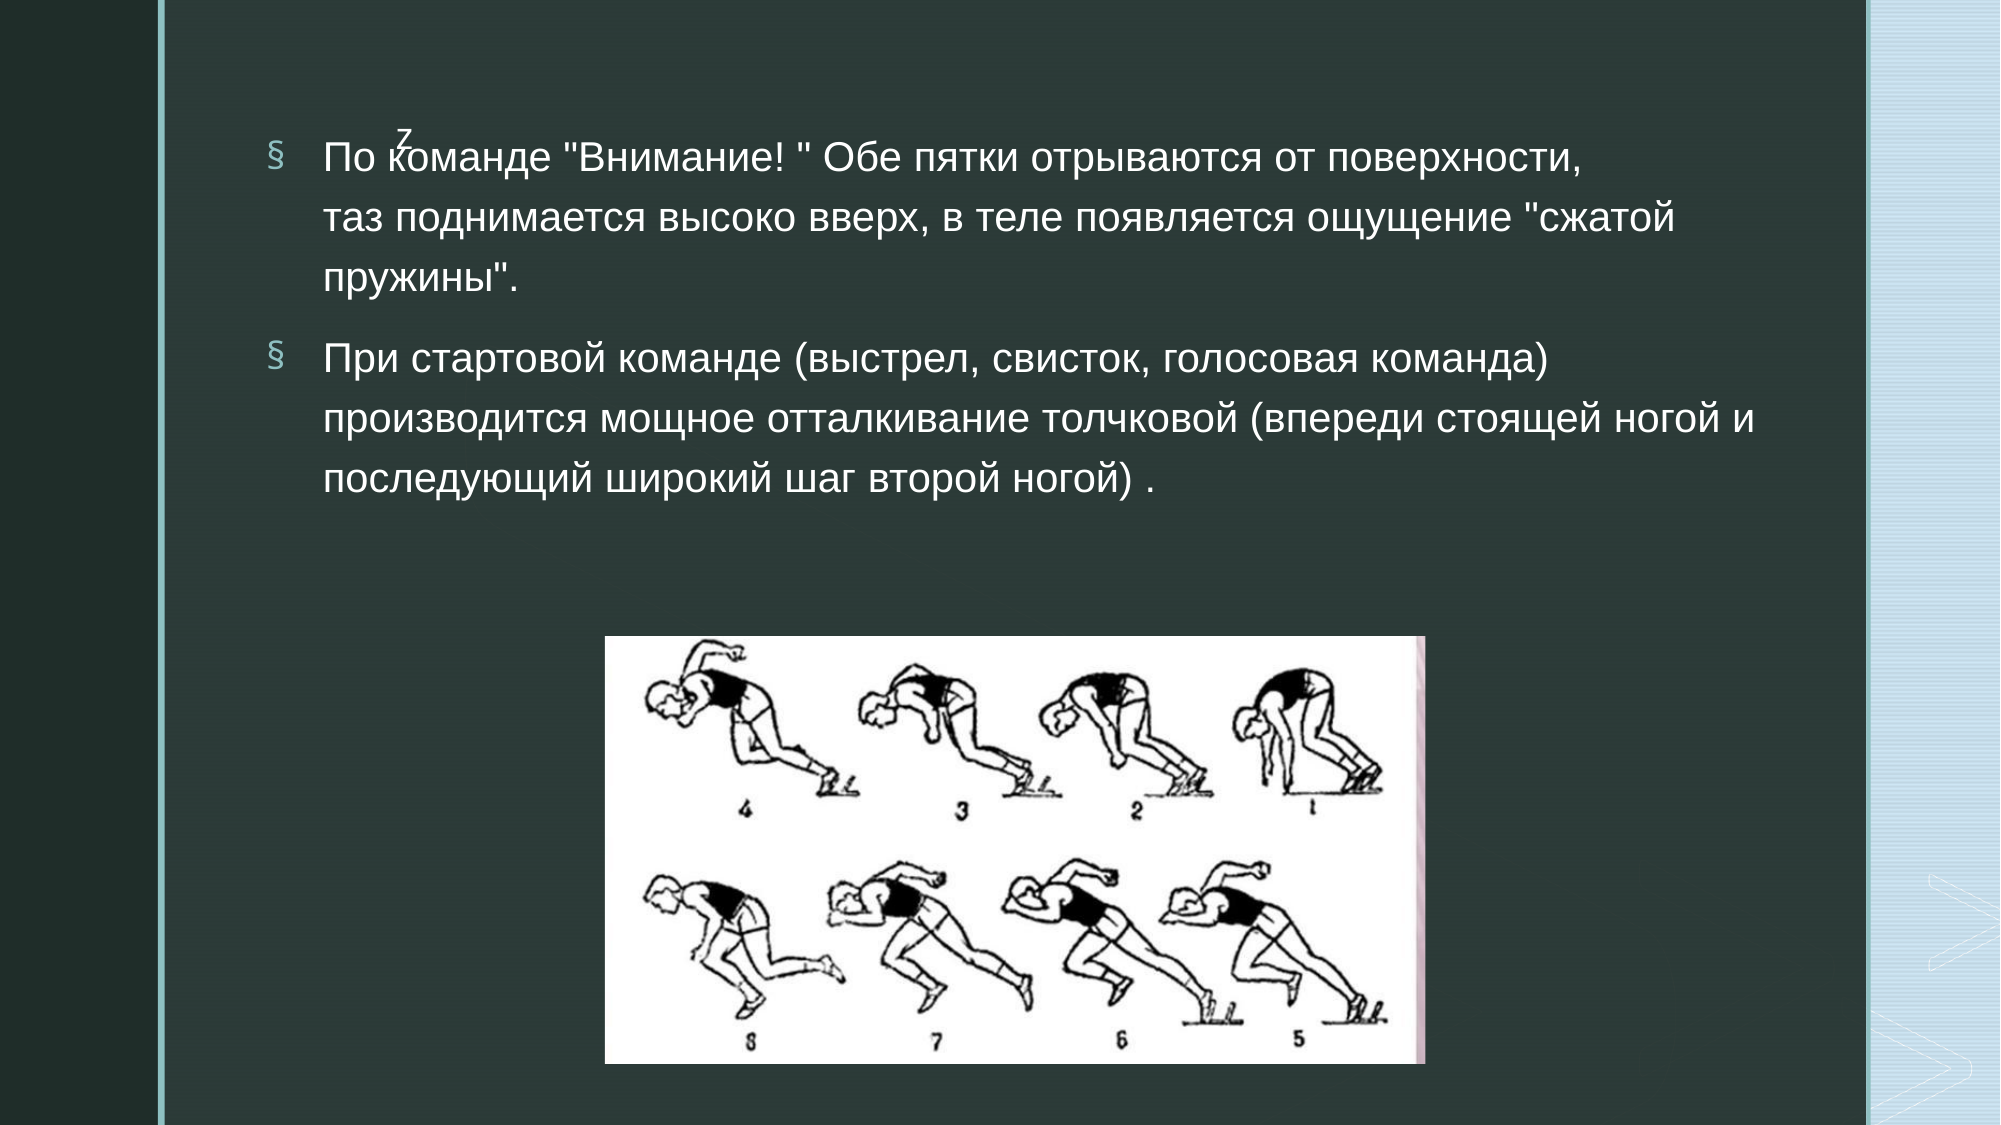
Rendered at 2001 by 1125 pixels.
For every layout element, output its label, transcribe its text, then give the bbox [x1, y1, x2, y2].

picture [1871, 0, 2000, 1125]
picture [604, 636, 1426, 1064]
list По команде "Внимание! " Обе пятки отрываются от поверхности, таз поднимается высоко вверх, в теле появляется ощущение "сжатой пружины". При стартовой команде (выстрел, свисток, голосовая команда) производится мощное отталкивание толчковой (впереди стоящей ногой и последующий широкий шаг второй ногой) . [251, 112, 1858, 769]
